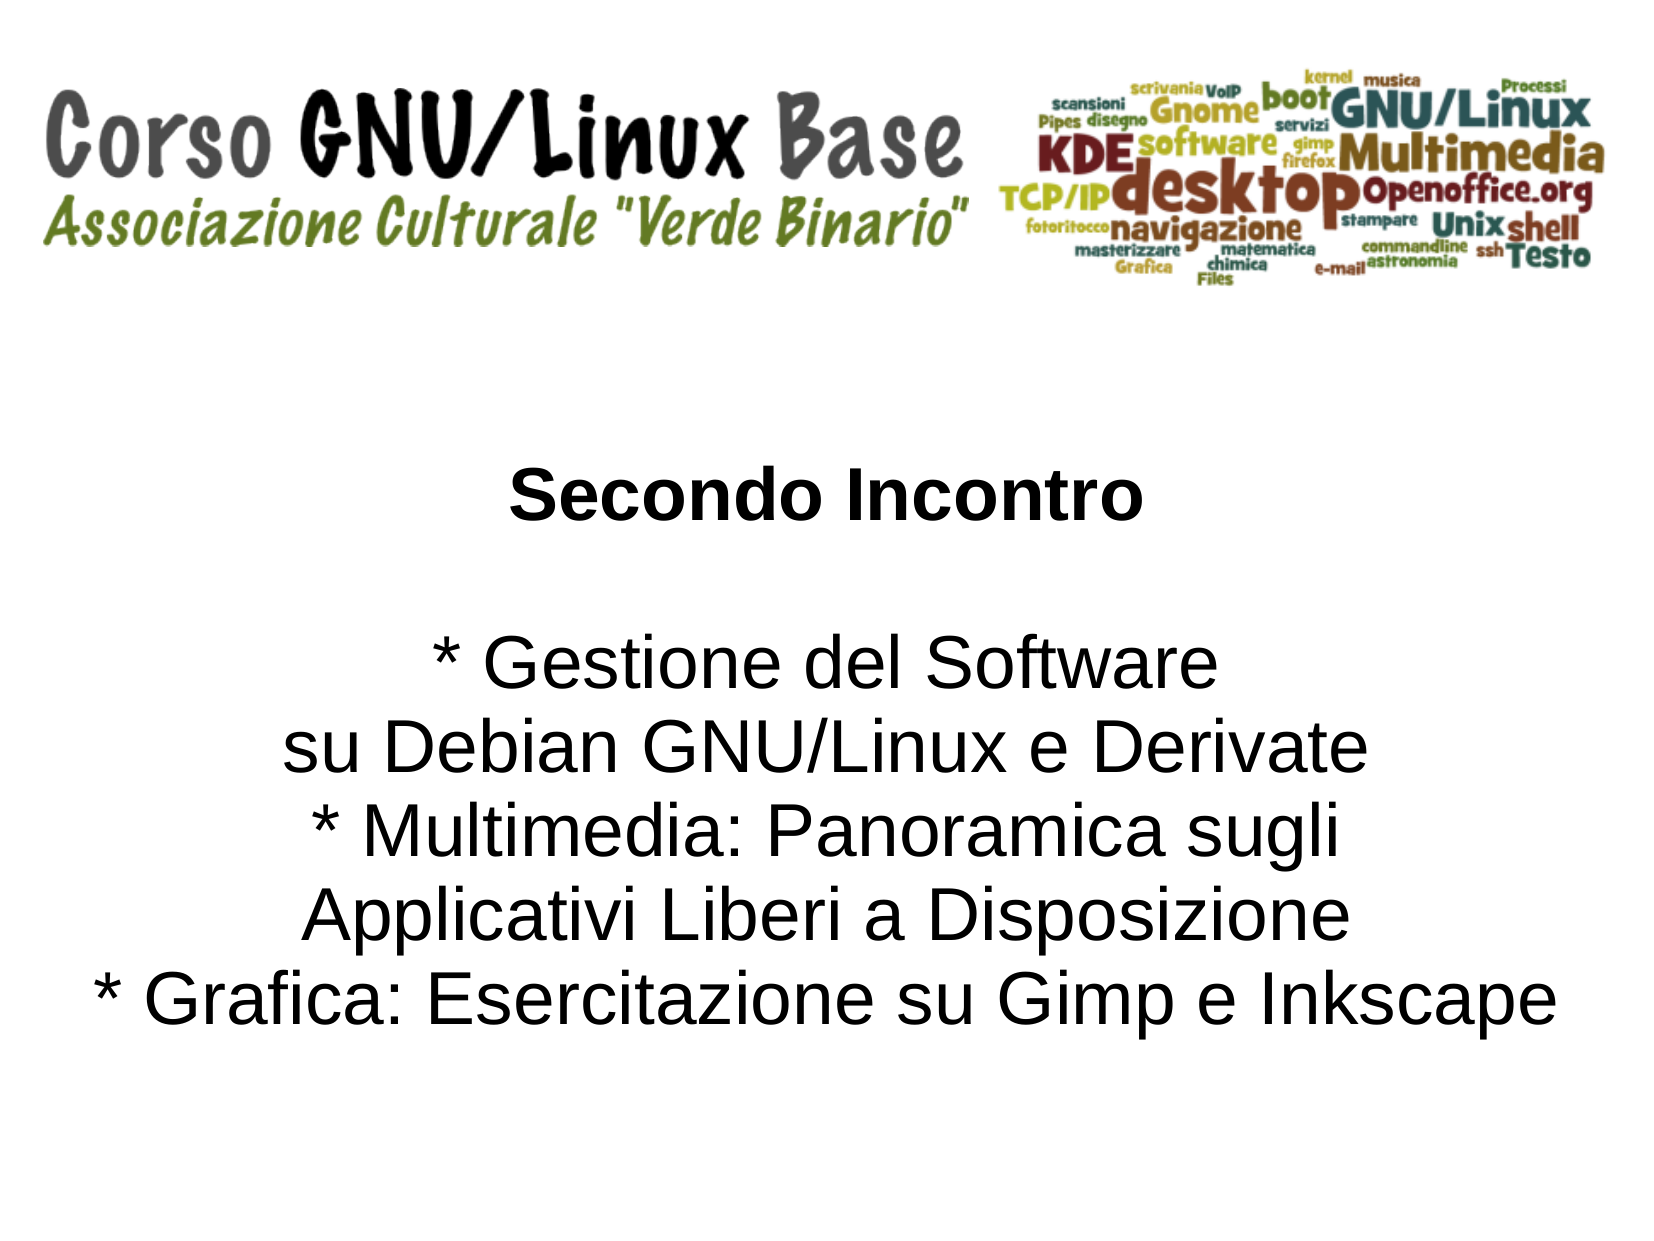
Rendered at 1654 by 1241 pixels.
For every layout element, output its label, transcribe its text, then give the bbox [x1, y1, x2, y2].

text_box Secondo Incontro * Gestione del Software su Debian GNU/Linux e Derivate * Multimedia: Panoramica sugli Applicativi Liberi a Disposizione * Grafica: Esercitazione su Gimp e Inkscape [0, 425, 1654, 1143]
picture [43, 88, 969, 247]
picture [992, 58, 1613, 298]
